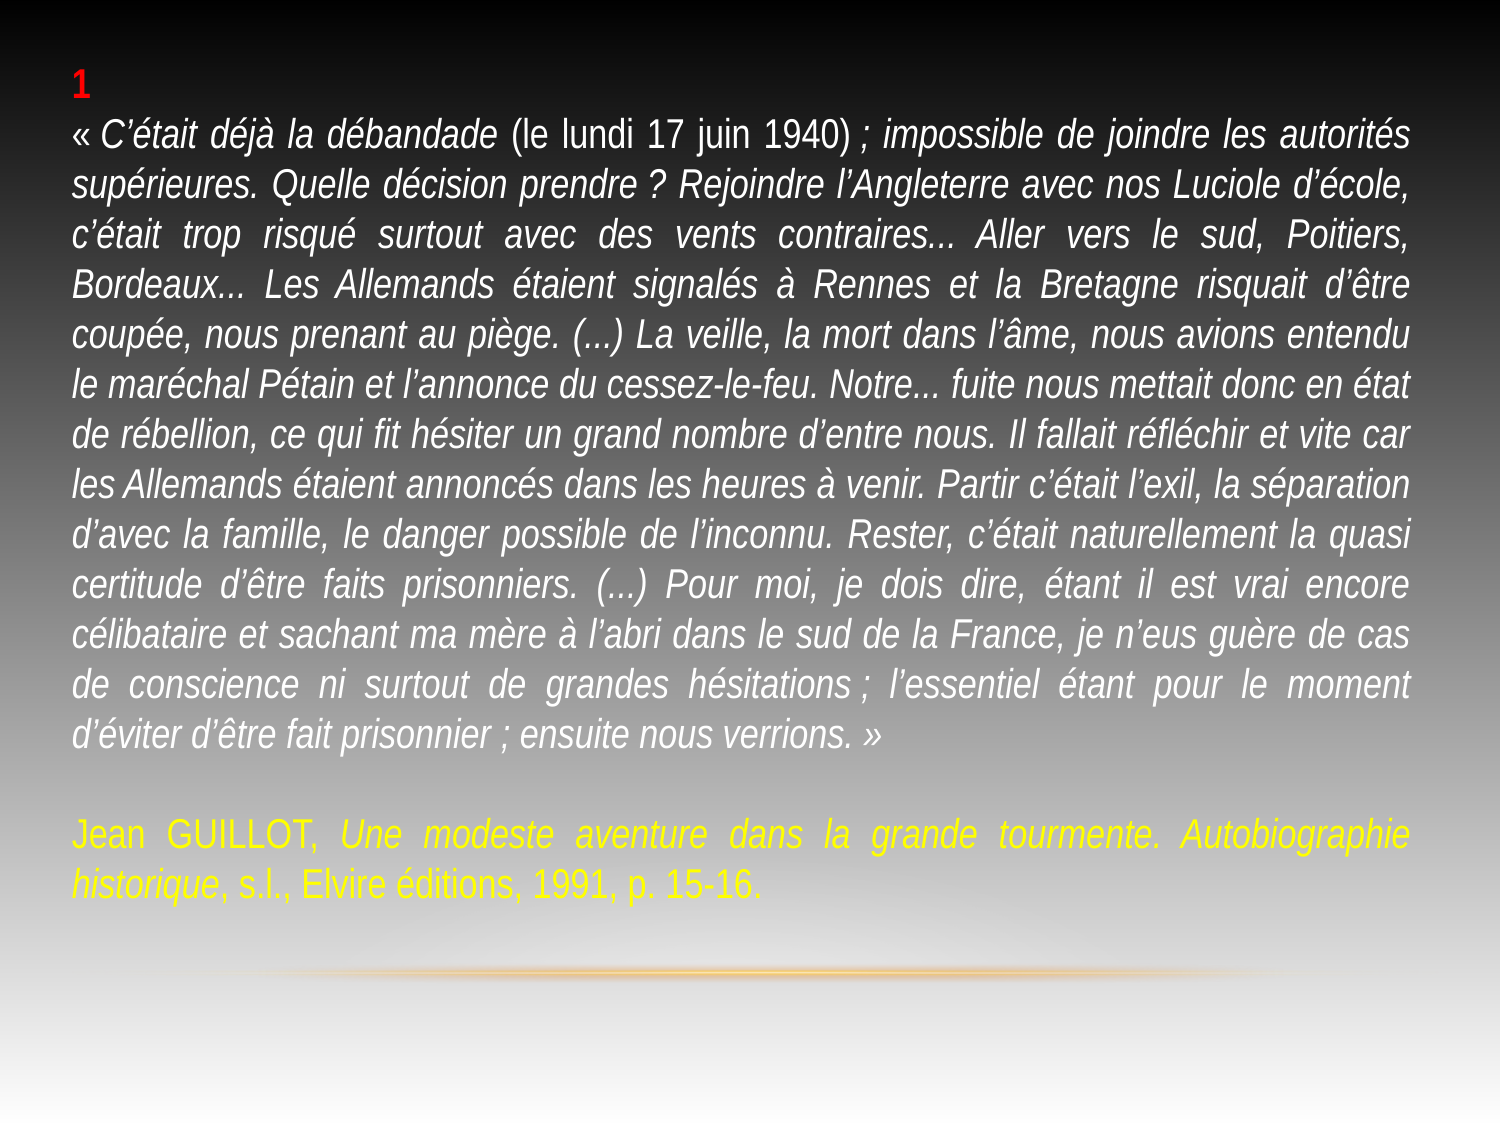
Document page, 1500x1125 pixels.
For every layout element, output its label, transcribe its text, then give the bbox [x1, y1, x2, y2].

picture [0, 0, 1500, 1125]
text_box 1 « C’était déjà la débandade (le lundi 17 juin 1940) ; impossible de joindre les autorités supérieures. Quelle décision prendre ? Rejoindre l’Angleterre avec nos Luciole d’école, c’était trop risqué surtout avec des vents contraires... Aller vers le sud, Poitiers, Bordeaux... Les Allemands étaient signalés à Rennes et la Bretagne risquait d’être coupée, nous prenant au piège. (...) La veille, la mort dans l’âme, nous avions entendu le maréchal Pétain et l’annonce du cessez-le-feu. Notre... fuite nous mettait donc en état de rébellion, ce qui fit hésiter un grand nombre d’entre nous. Il fallait réfléchir et vite car les Allemands étaient annoncés dans les heures à venir. Partir c’était l’exil, la séparation d’avec la famille, le danger possible de l’inconnu. Rester, c’était naturellement la quasi certitude d’être faits prisonniers. (...) Pour moi, je dois dire, étant il est vrai encore célibataire et sachant ma mère à l’abri dans le sud de la France, je n’eus guère de cas de conscience ni surtout de grandes hésitations ; l’essentiel étant pour le moment d’éviter d’être fait prisonnier ; ensuite nous verrions. » Jean GUILLOT, Une modeste aventure dans la grande tourmente. Autobiographie historique, s.l., Elvire éditions, 1991, p. 15-16. [57, 49, 1426, 915]
